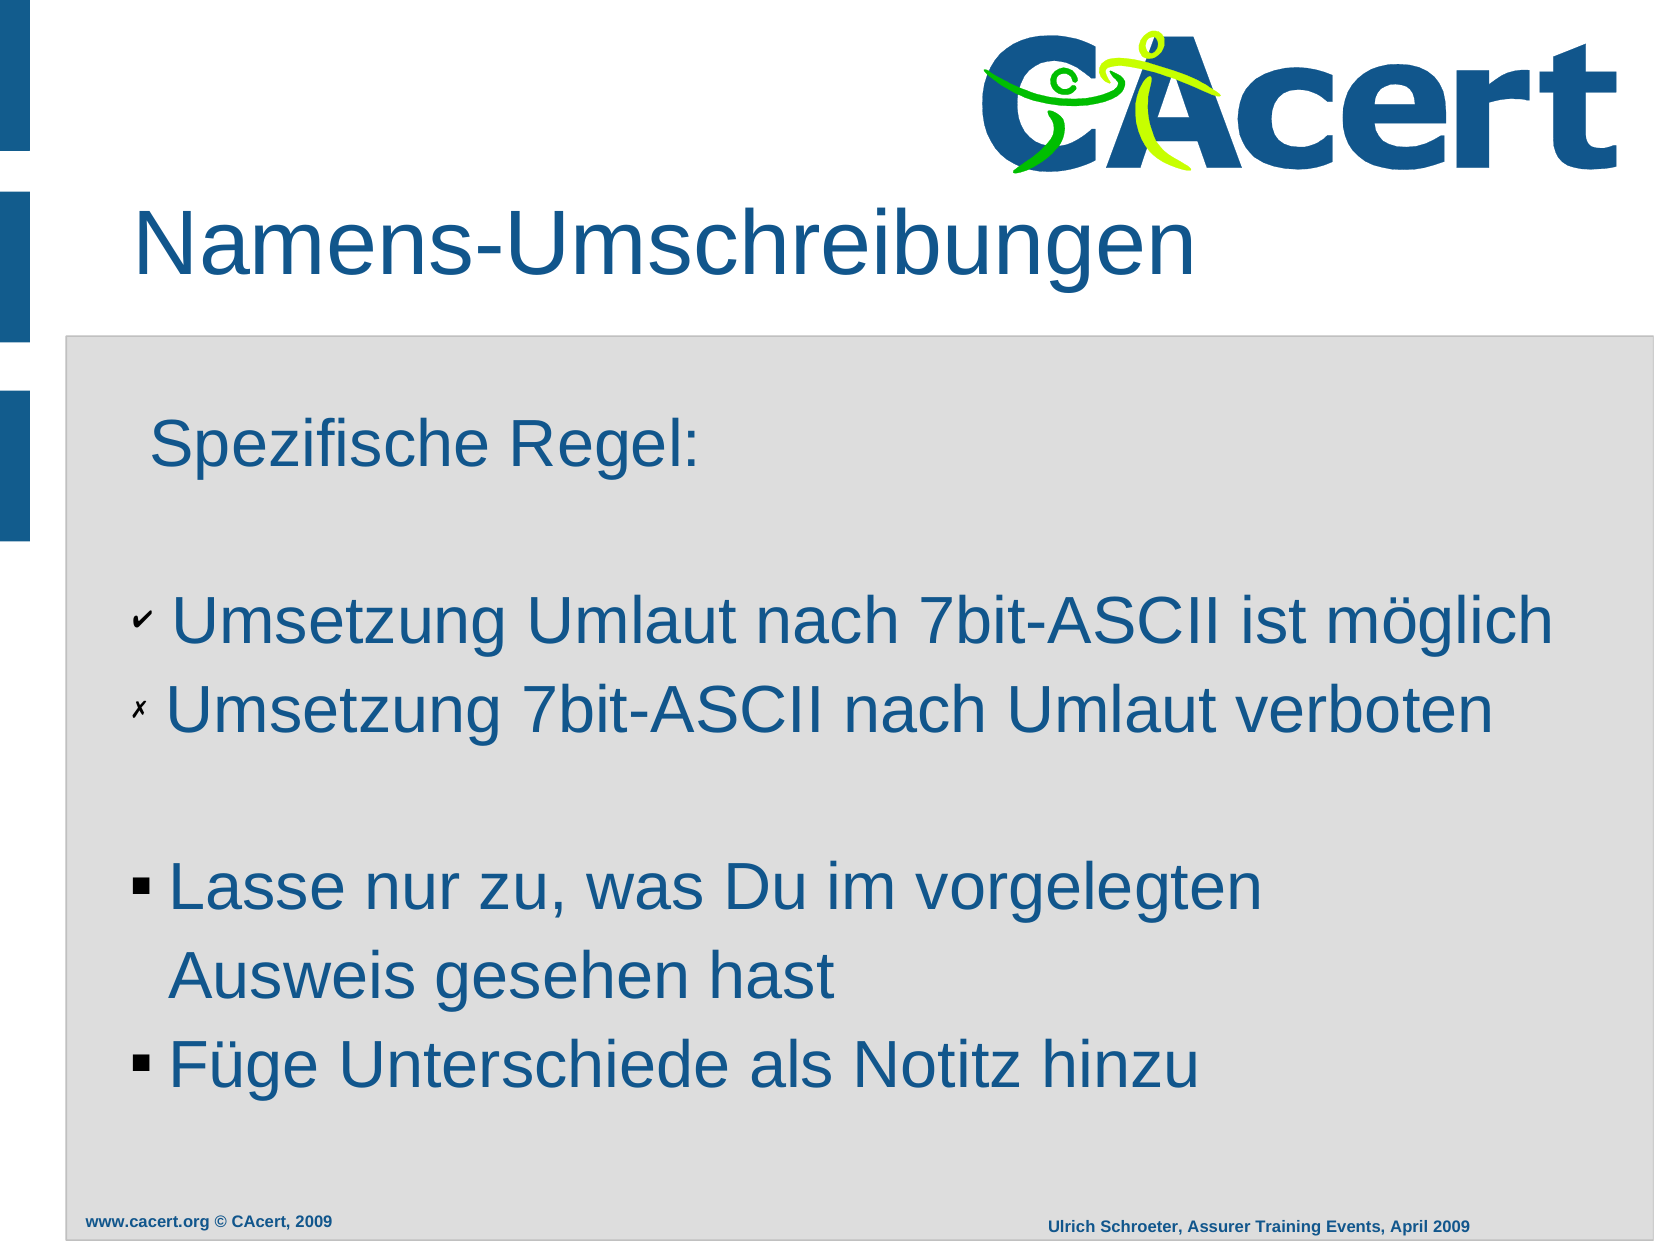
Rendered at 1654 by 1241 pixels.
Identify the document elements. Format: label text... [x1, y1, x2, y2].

text_box Namens-Umschreibungen [118, 183, 1214, 302]
text_box Spezifische Regel: Umsetzung Umlaut nach 7bit-ASCII ist möglich Umsetzung 7bit-ASCII nach Umlaut verboten Lasse nur zu, was Du im vorgelegten Ausweis gesehen hast Füge Unterschiede als Notitz hinzu [118, 384, 1572, 1110]
